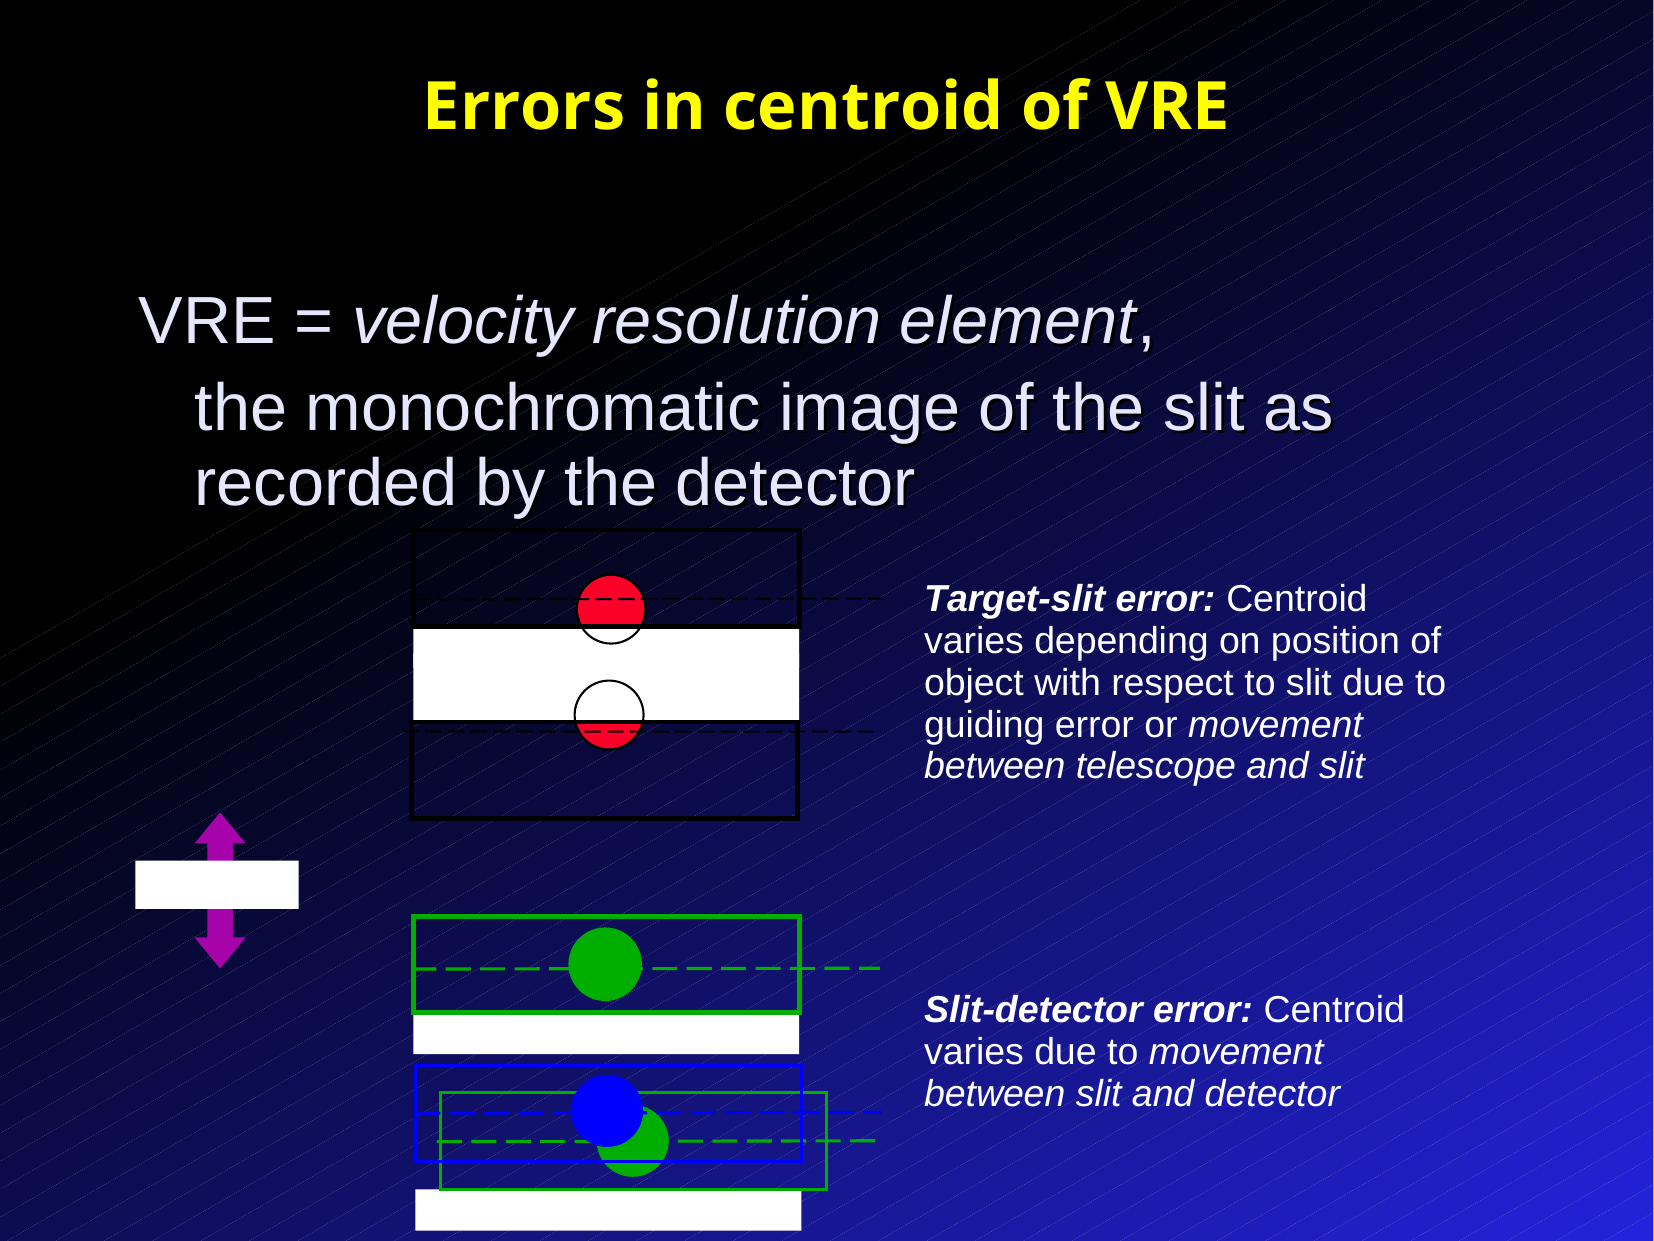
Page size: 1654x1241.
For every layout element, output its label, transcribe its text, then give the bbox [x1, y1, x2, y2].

title Errors in centroid of VRE [124, 0, 1530, 207]
list VRE = velocity resolution element, the monochromatic image of the slit as recorded by the detector [124, 275, 1530, 1172]
text_box [194, 812, 246, 860]
text_box dispersion [135, 860, 299, 909]
text_box [415, 1189, 802, 1231]
text_box [194, 909, 246, 969]
text_box [618, 1172, 648, 1176]
